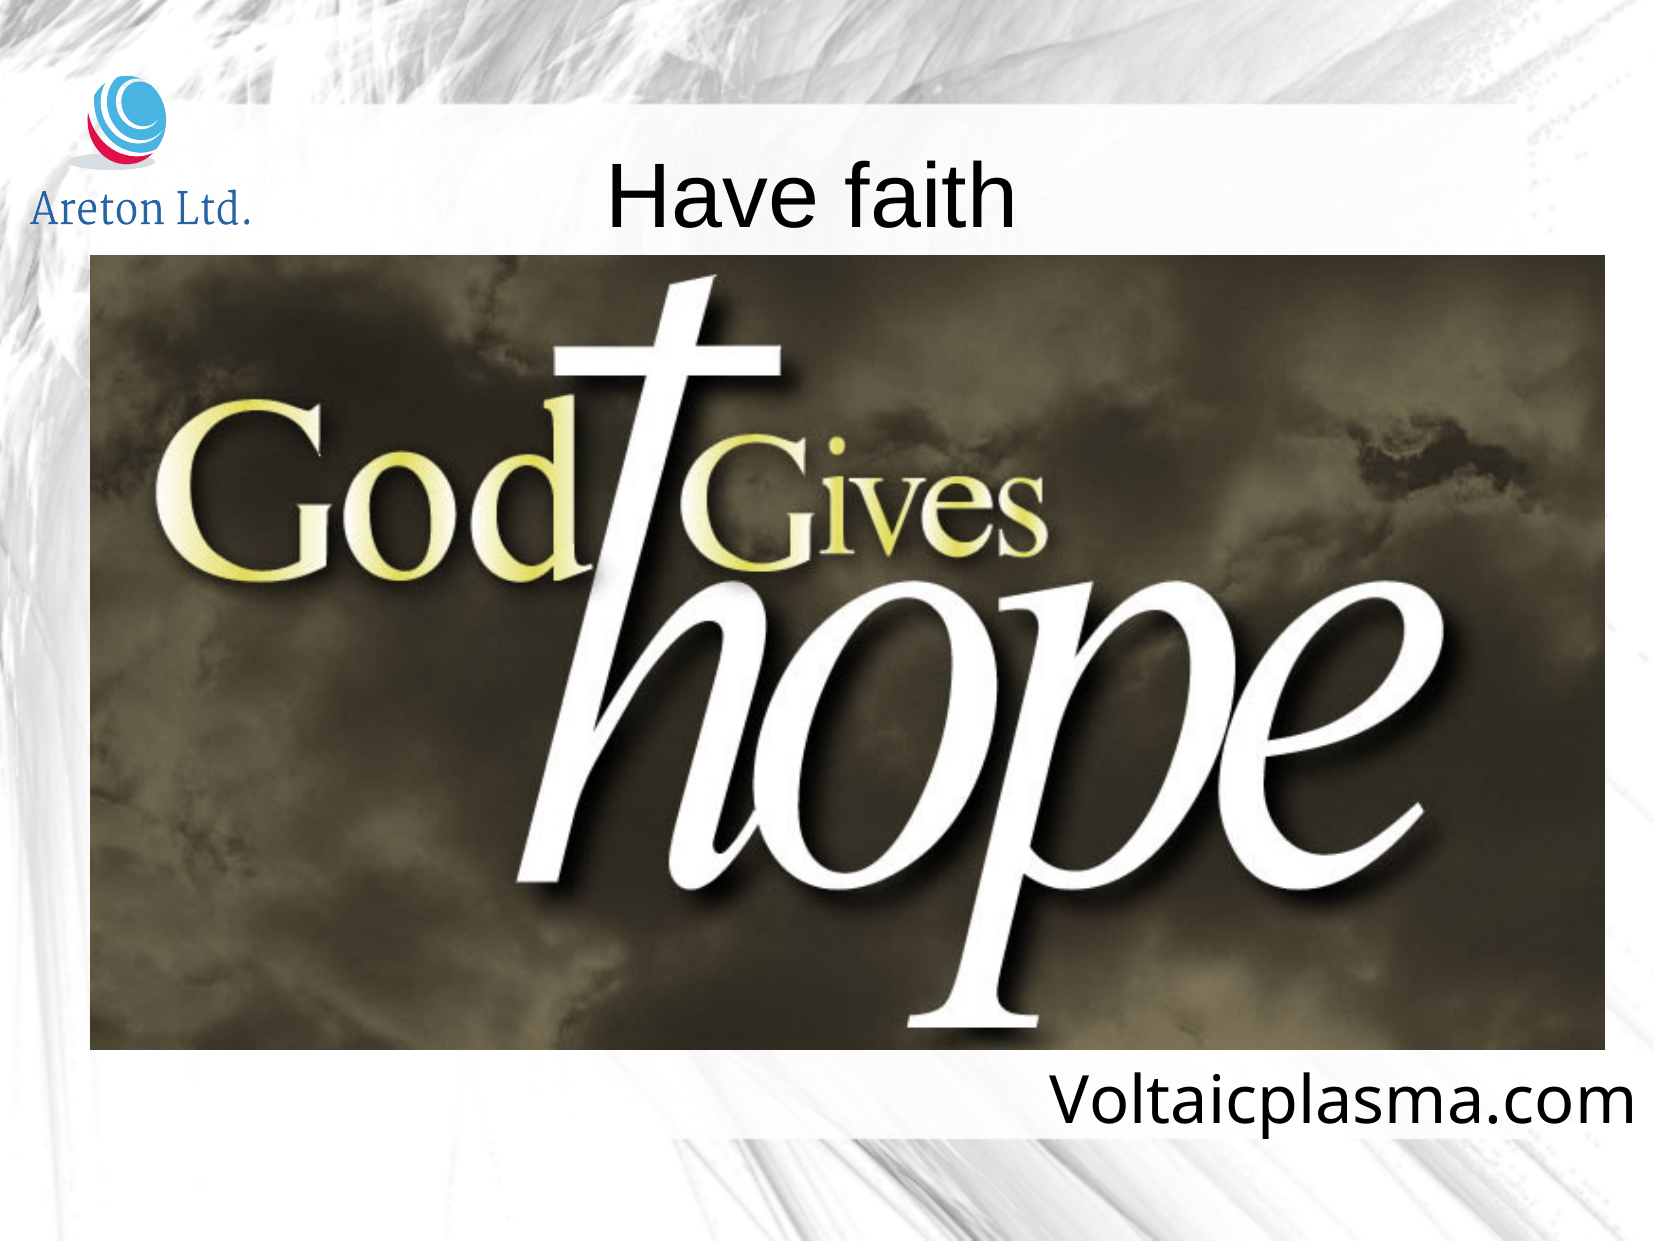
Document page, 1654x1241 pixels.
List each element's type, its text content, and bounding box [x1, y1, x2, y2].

picture [0, 0, 1654, 1241]
title Have faith [316, 112, 1506, 255]
text_box Voltaicplasma.com [617, 784, 1654, 1241]
